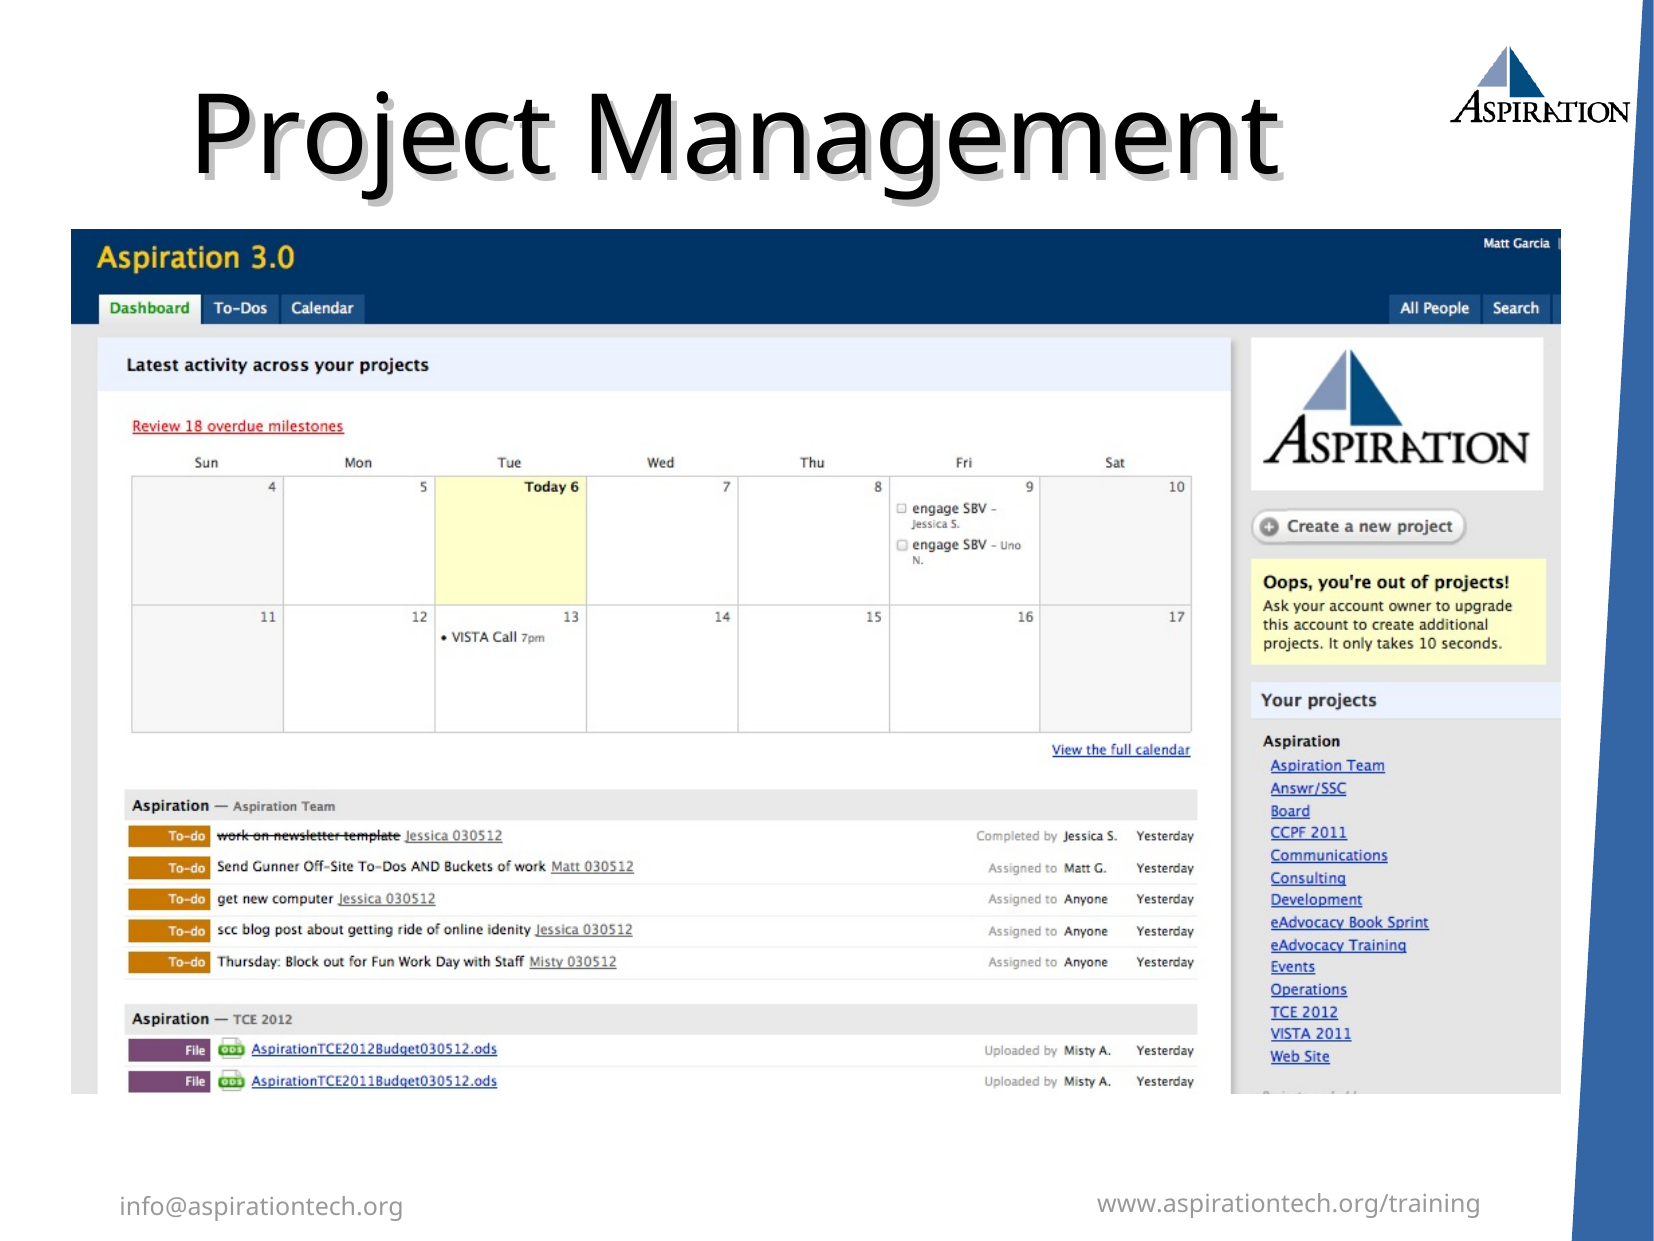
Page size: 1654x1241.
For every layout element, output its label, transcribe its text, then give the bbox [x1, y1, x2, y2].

picture [71, 229, 1561, 1094]
picture [1450, 46, 1631, 132]
title Project Management [54, 21, 1415, 227]
